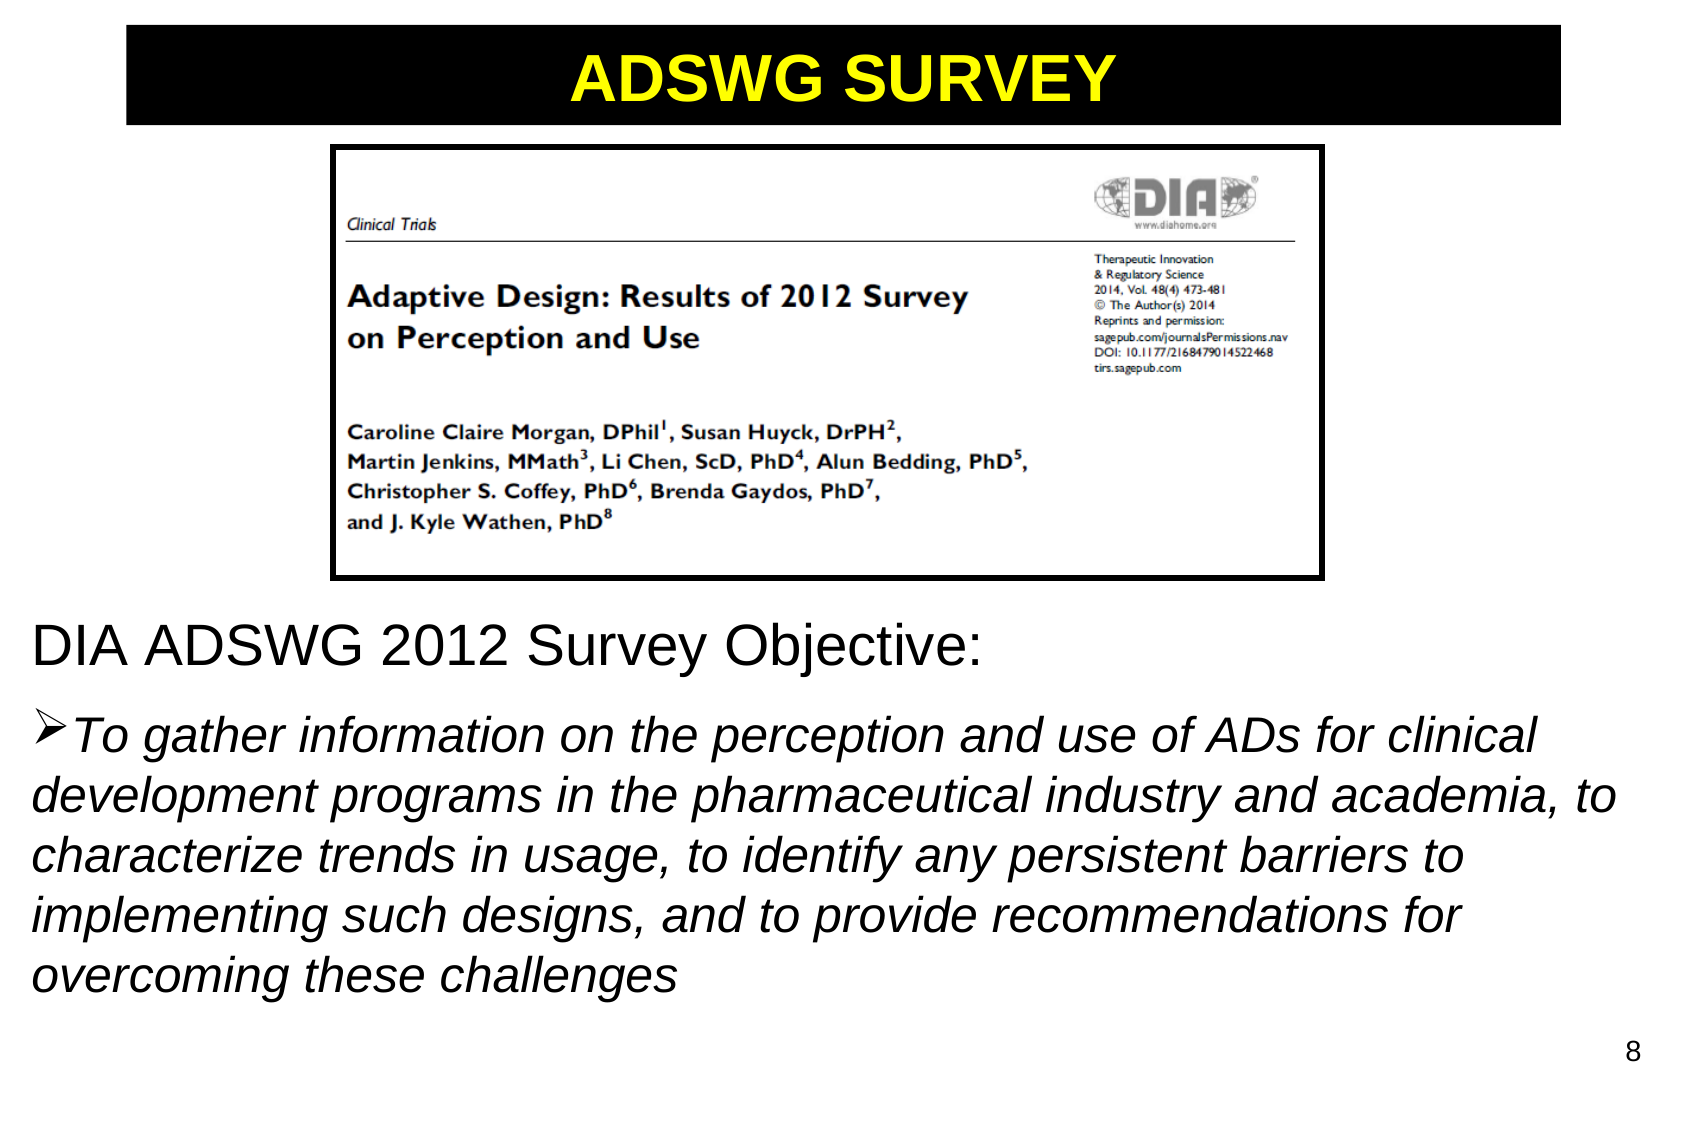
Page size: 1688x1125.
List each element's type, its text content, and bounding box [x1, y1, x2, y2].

picture [335, 149, 1319, 576]
text_box <number> [1343, 1025, 1657, 1101]
text_box ADSWG SURVEY [126, 24, 1561, 126]
text_box DIA ADSWG 2012 Survey Objective: To gather information on the perception and use of ADs for clinical development programs in the pharmaceutical industry and academia, to characterize trends in usage, to identify any persistent barriers to implementing such designs, and to provide recommendations for overcoming these challenges [16, 600, 1642, 1038]
